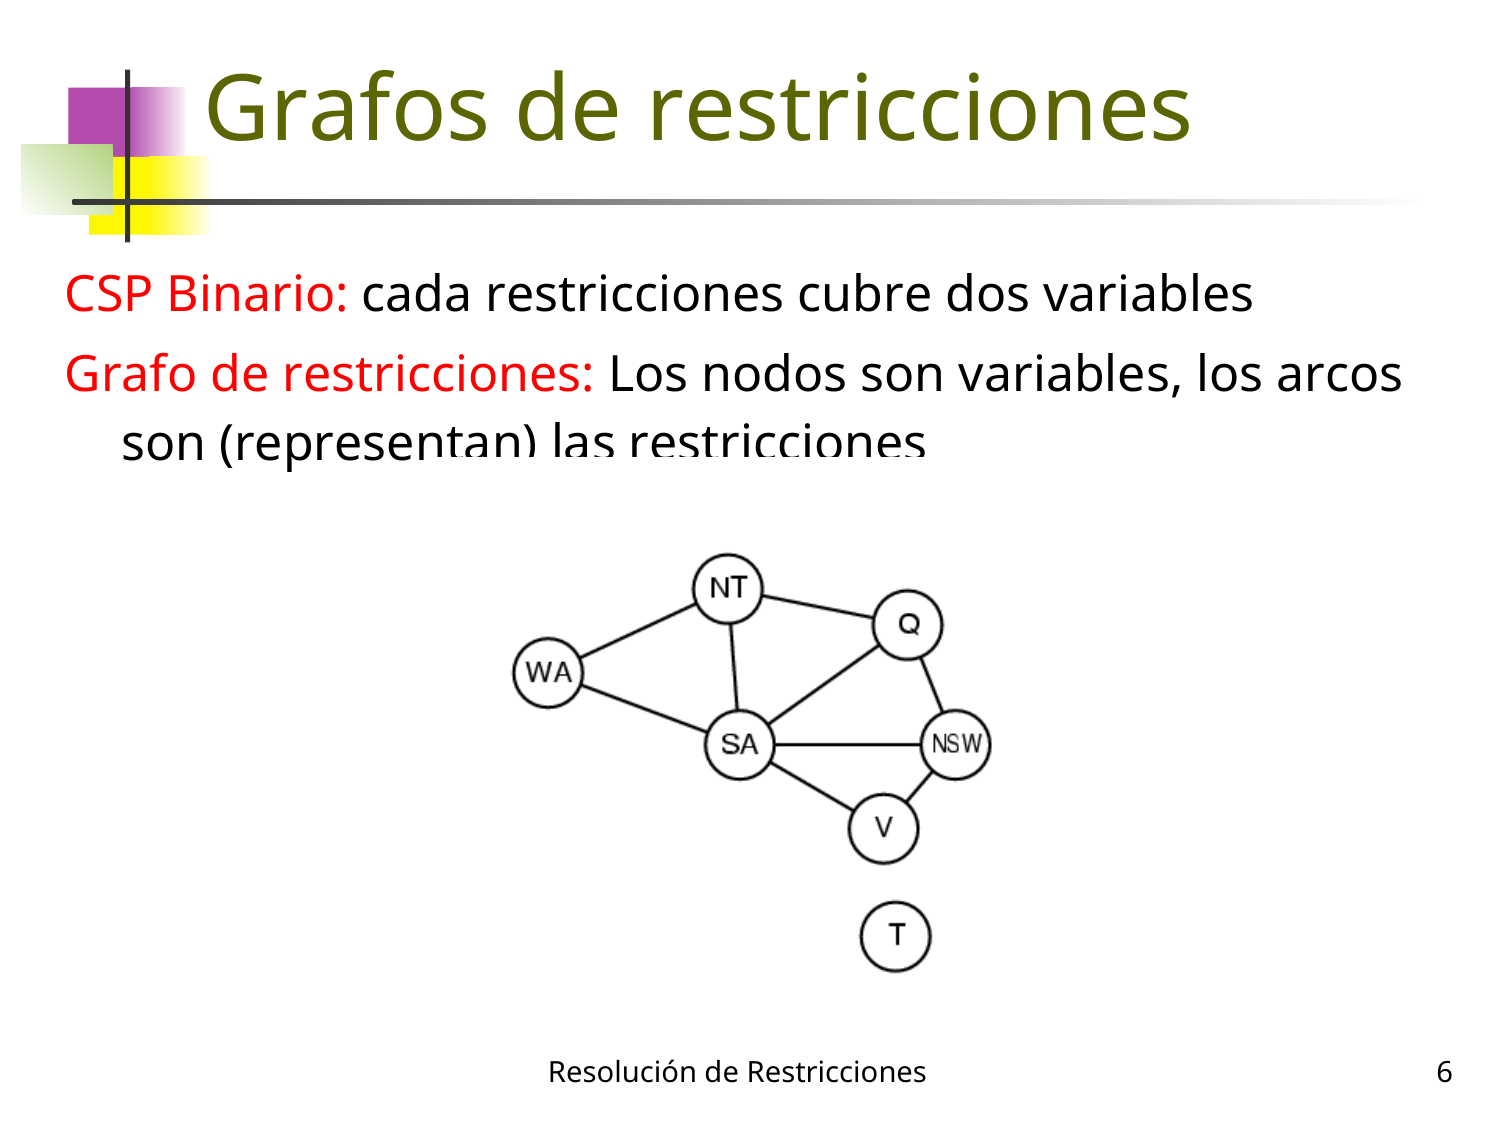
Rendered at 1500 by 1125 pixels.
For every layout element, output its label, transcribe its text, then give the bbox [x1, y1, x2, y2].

list CSP Binario: cada restricciones cubre dos variables Grafo de restricciones: Los nodos son variables, los arcos son (representan) las restricciones [50, 249, 1469, 1007]
picture [430, 457, 1034, 975]
title Grafos de restricciones [188, 35, 1468, 175]
